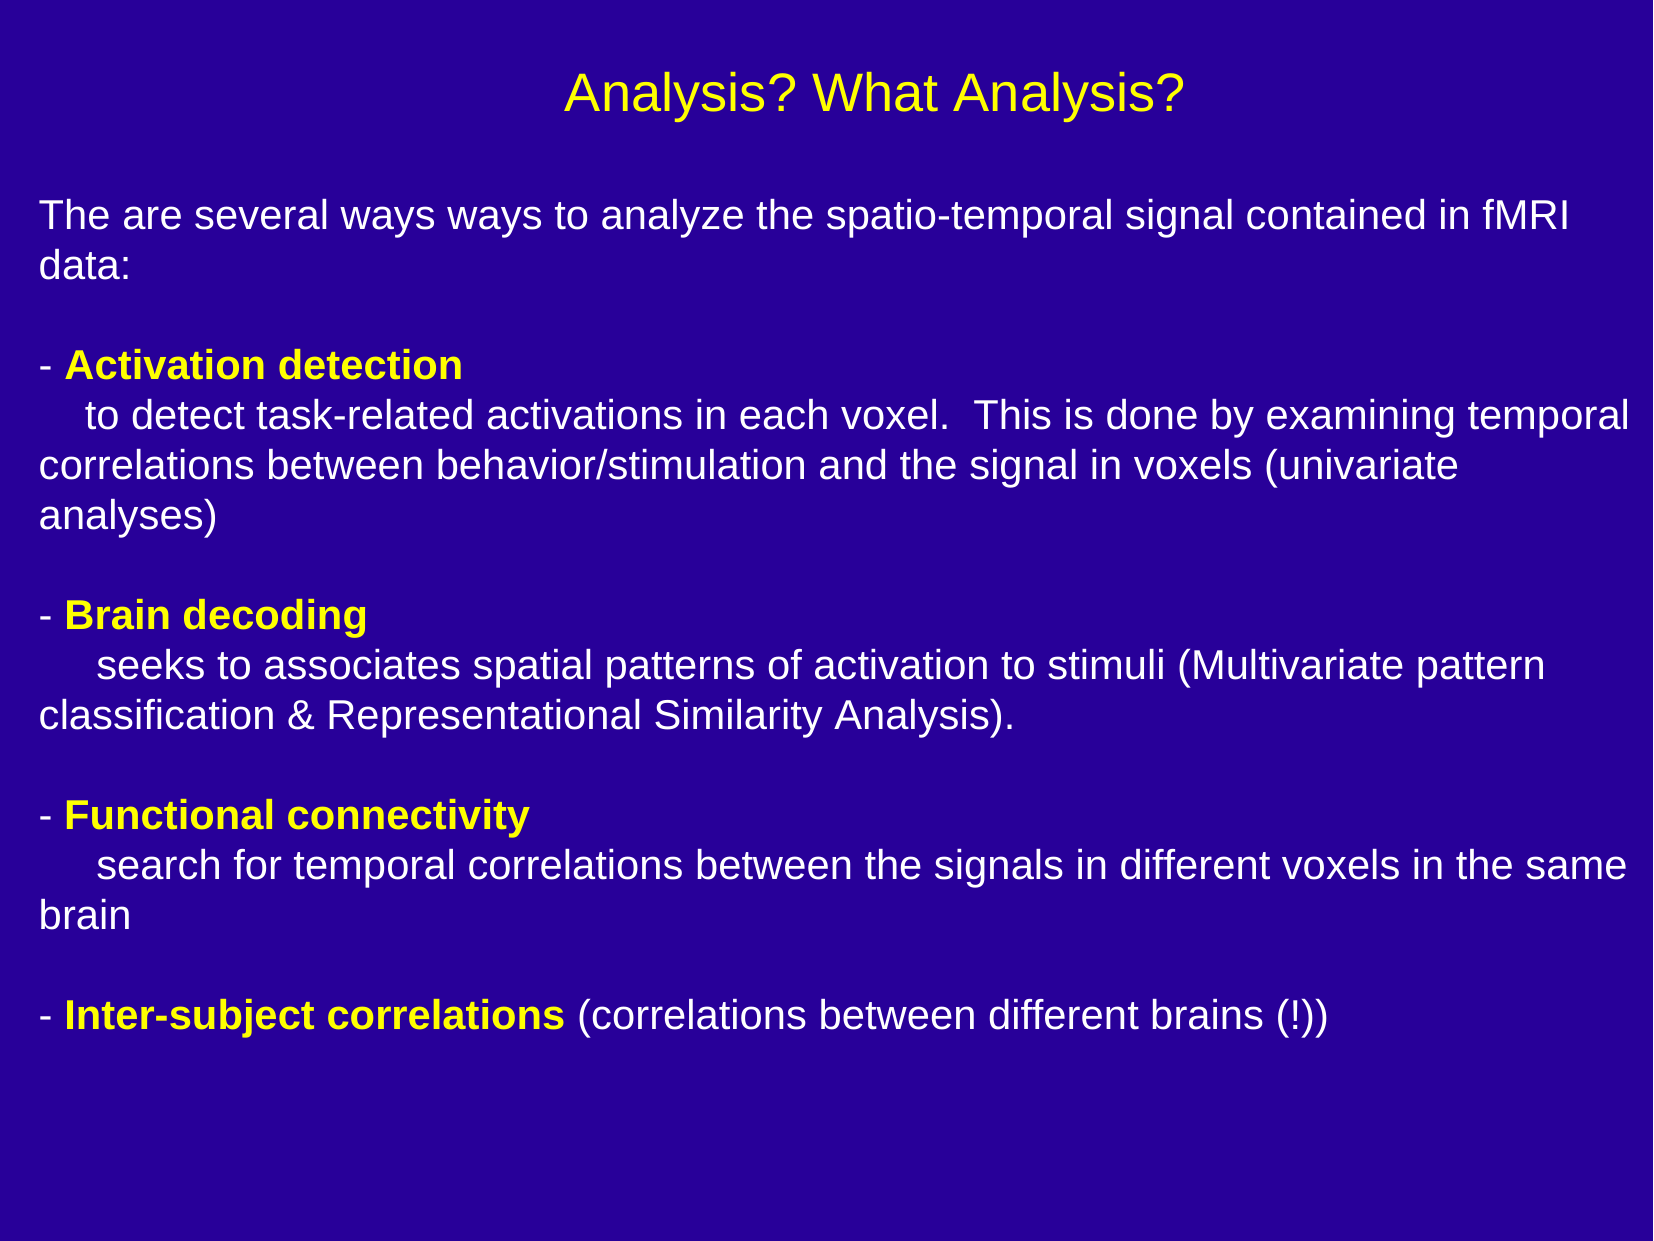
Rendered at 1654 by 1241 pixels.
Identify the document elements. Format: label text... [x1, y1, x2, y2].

text_box The are several ways ways to analyze the spatio-temporal signal contained in fMRI data: - Activation detection to detect task-related activations in each voxel. This is done by examining temporal correlations between behavior/stimulation and the signal in voxels (univariate analyses) - Brain decoding seeks to associates spatial patterns of activation to stimuli (Multivariate pattern classification & Representational Similarity Analysis). - Functional connectivity search for temporal correlations between the signals in different voxels in the same brain - Inter-subject correlations (correlations between different brains (!)) [24, 180, 1653, 1241]
text_box Analysis? What Analysis? [280, 49, 1472, 153]
